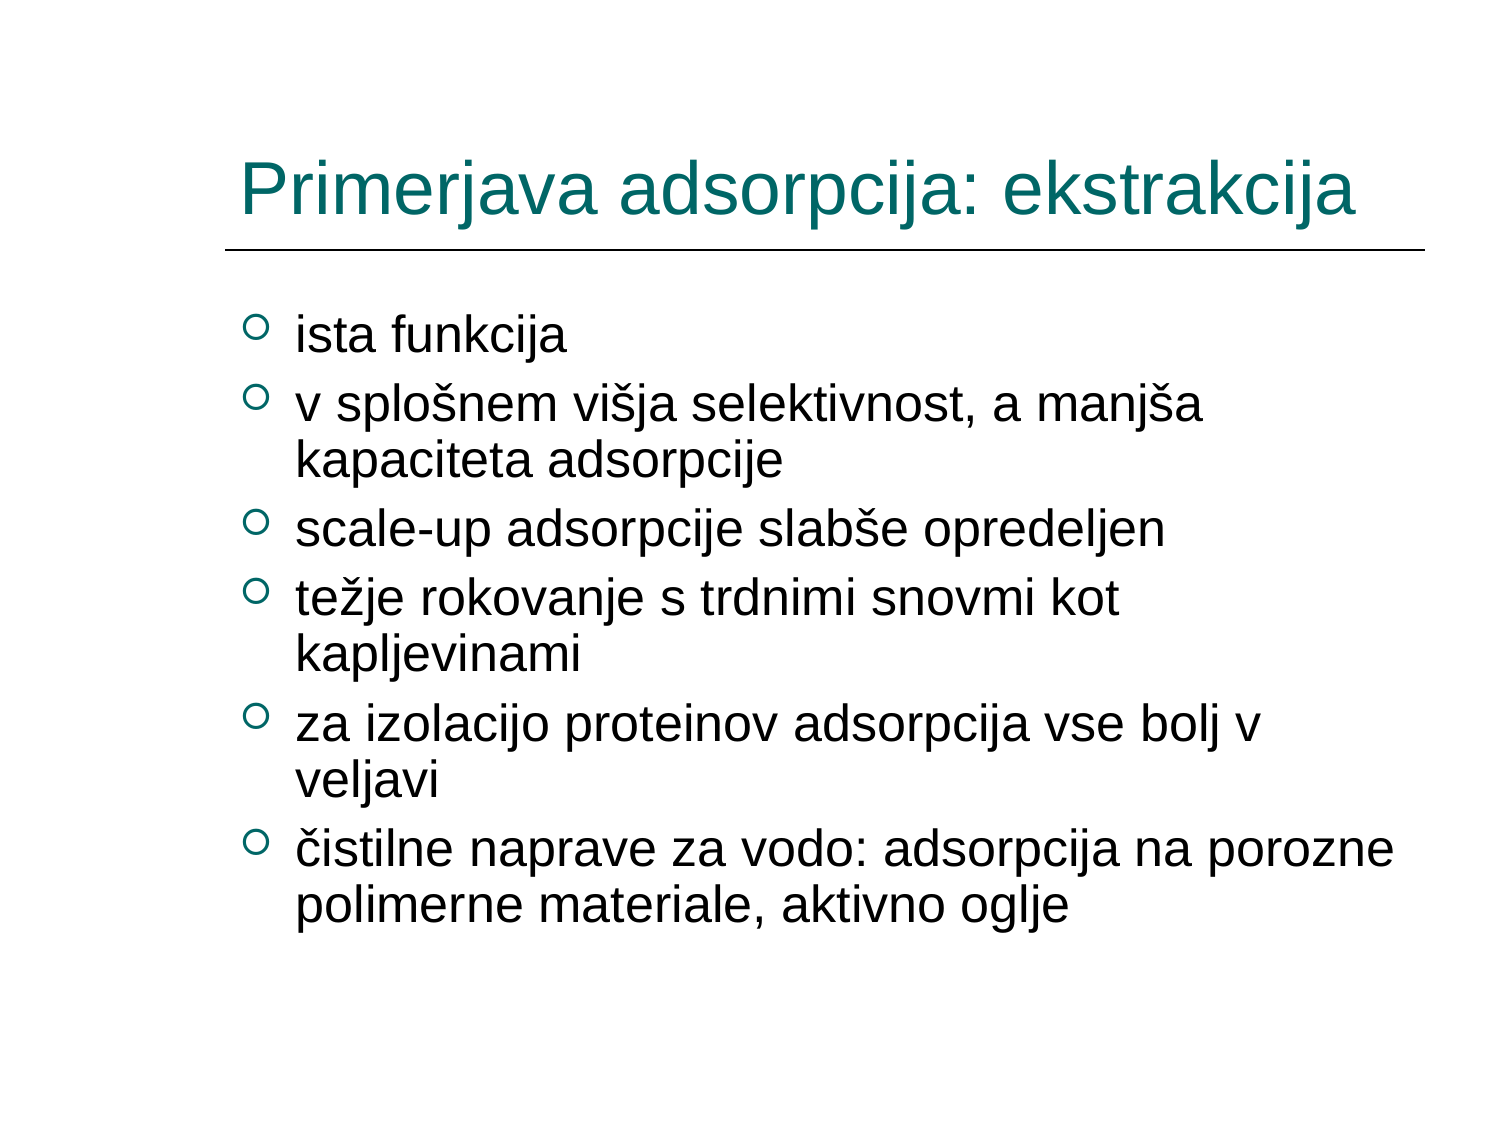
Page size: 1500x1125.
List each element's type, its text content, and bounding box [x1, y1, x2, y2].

title Primerjava adsorpcija: ekstrakcija [224, 49, 1425, 237]
list ista funkcija v splošnem višja selektivnost, a manjša kapaciteta adsorpcije scale-up adsorpcije slabše opredeljen težje rokovanje s trdnimi snovmi kot kapljevinami za izolacijo proteinov adsorpcija vse bolj v veljavi čistilne naprave za vodo: adsorpcija na porozne polimerne materiale, aktivno oglje [224, 299, 1425, 1012]
